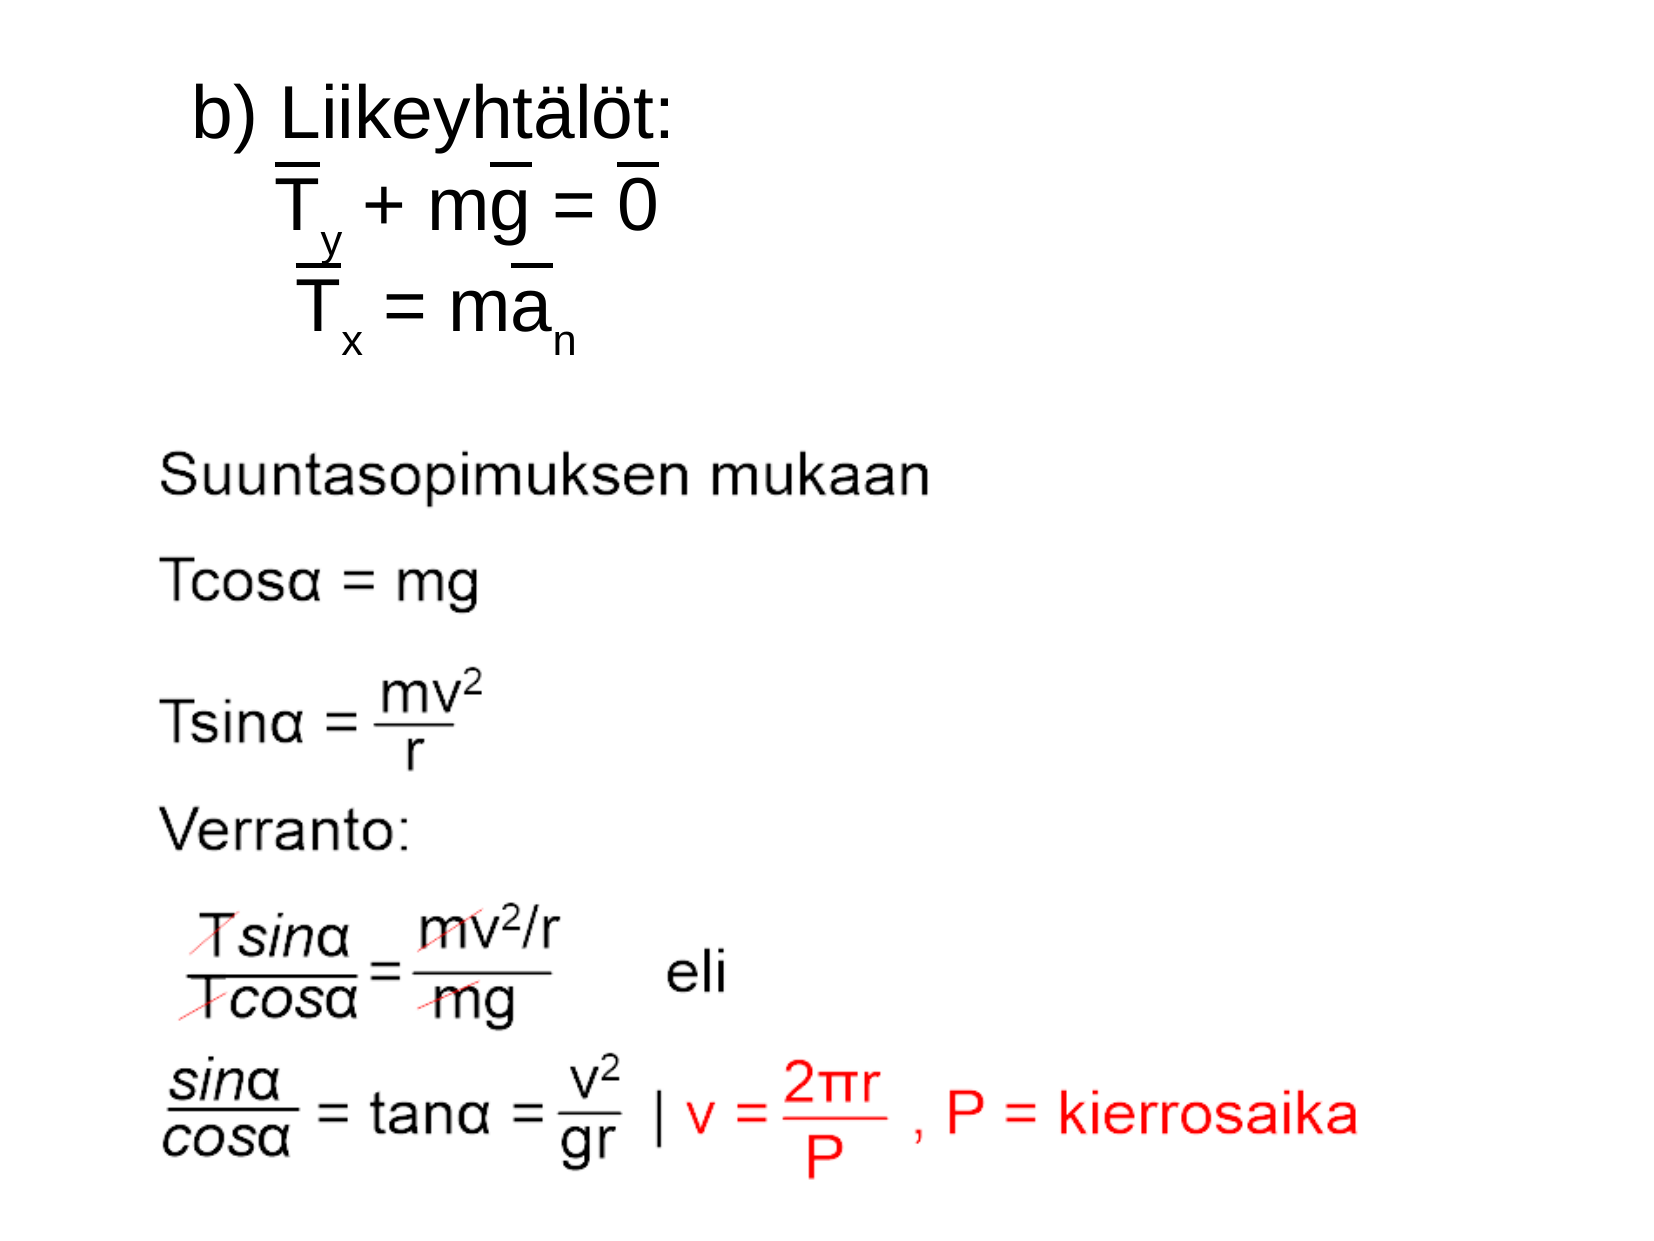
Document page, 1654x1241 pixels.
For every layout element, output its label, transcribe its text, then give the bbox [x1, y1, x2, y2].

text_box b) Liikeyhtälöt: Ty + mg = 0 Tx = man [177, 58, 1465, 662]
picture [106, 390, 1424, 1214]
